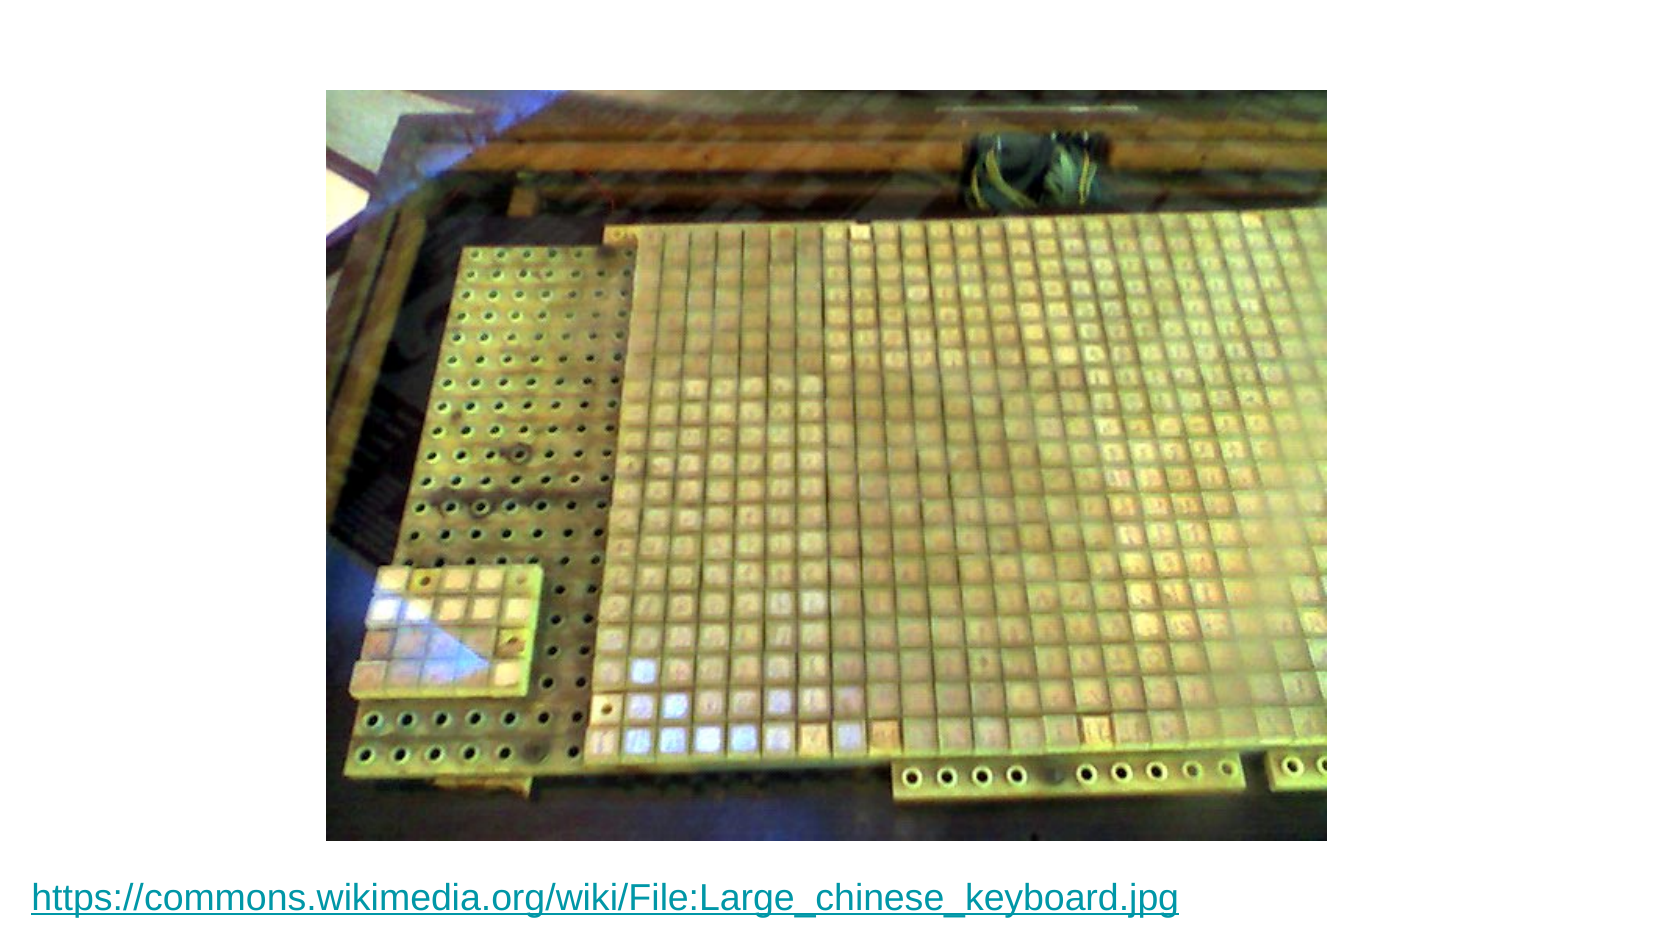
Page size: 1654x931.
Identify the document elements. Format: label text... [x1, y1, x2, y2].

text_box https://commons.wikimedia.org/wiki/File:Large_chinese_keyboard.jpg [16, 649, 1504, 931]
picture [326, 90, 1327, 649]
